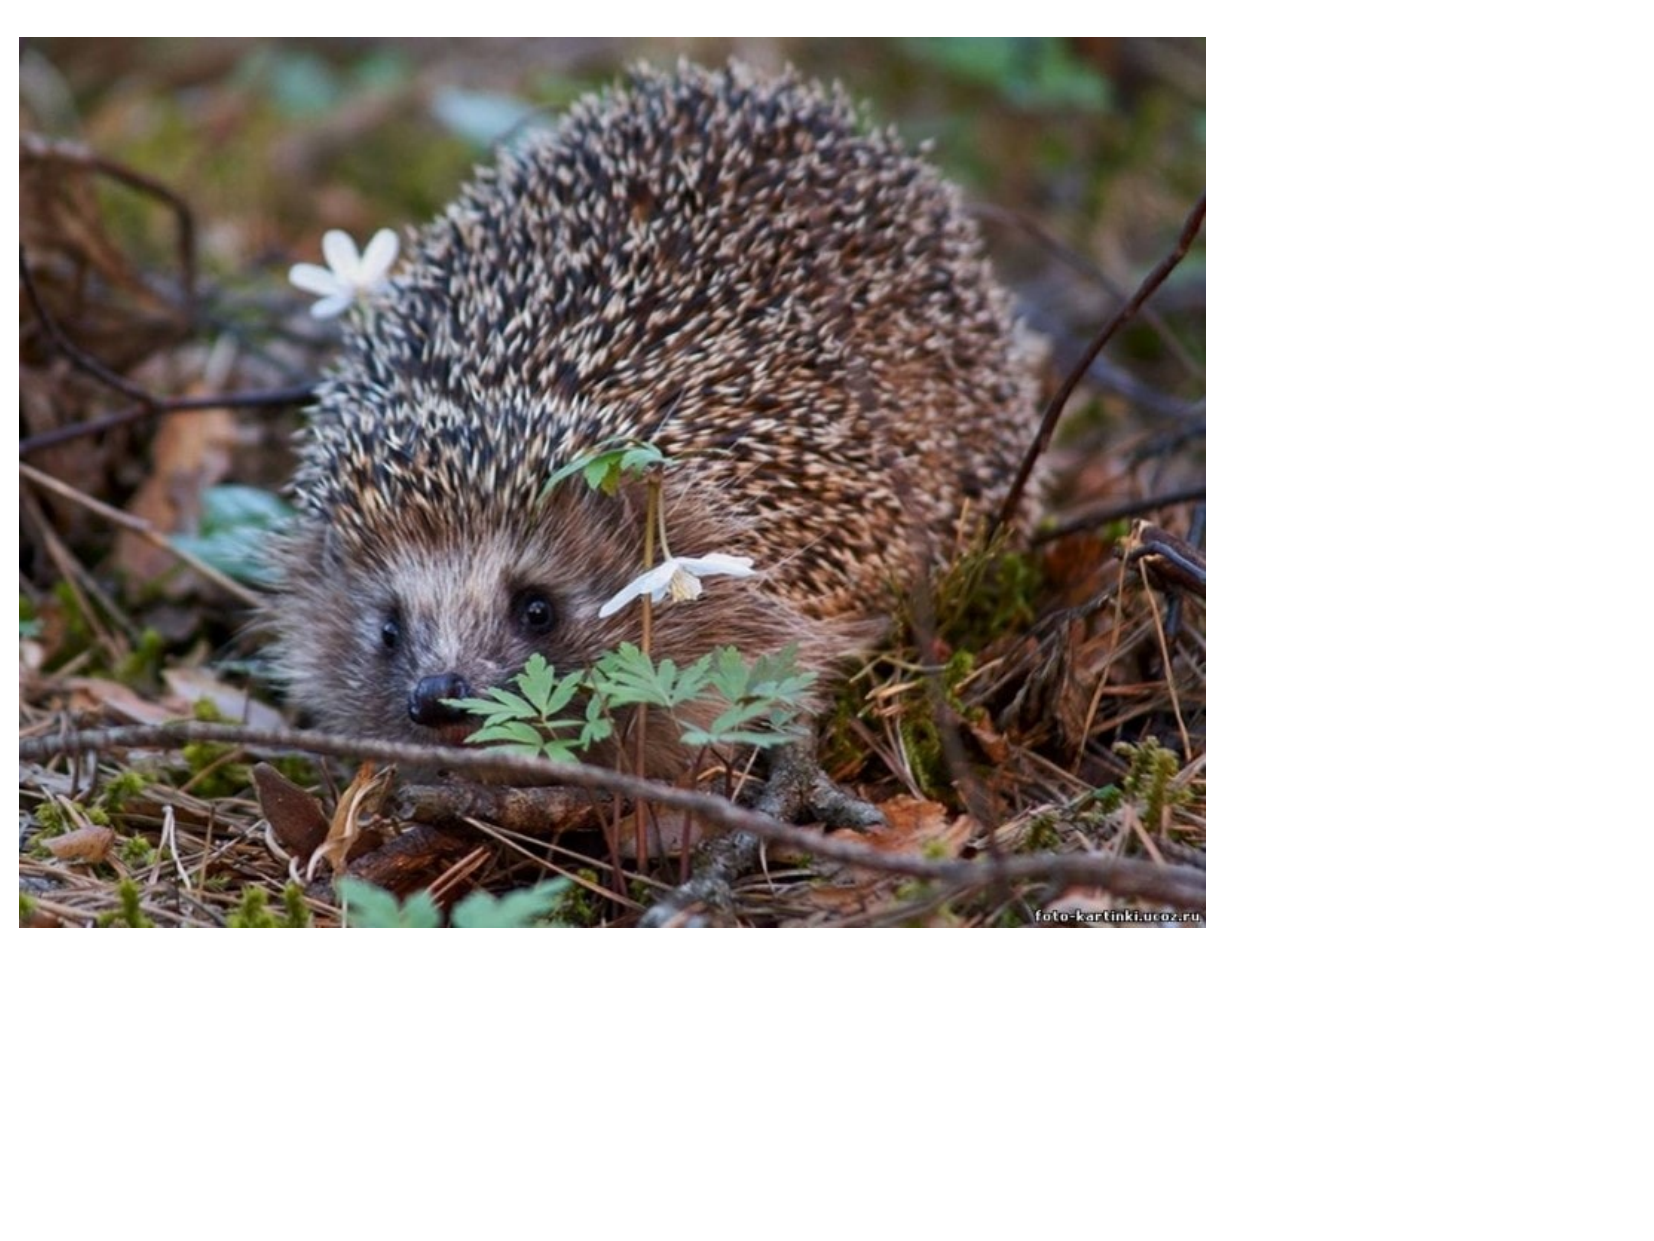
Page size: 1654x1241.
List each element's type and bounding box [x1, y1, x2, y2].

picture [19, 37, 1206, 928]
